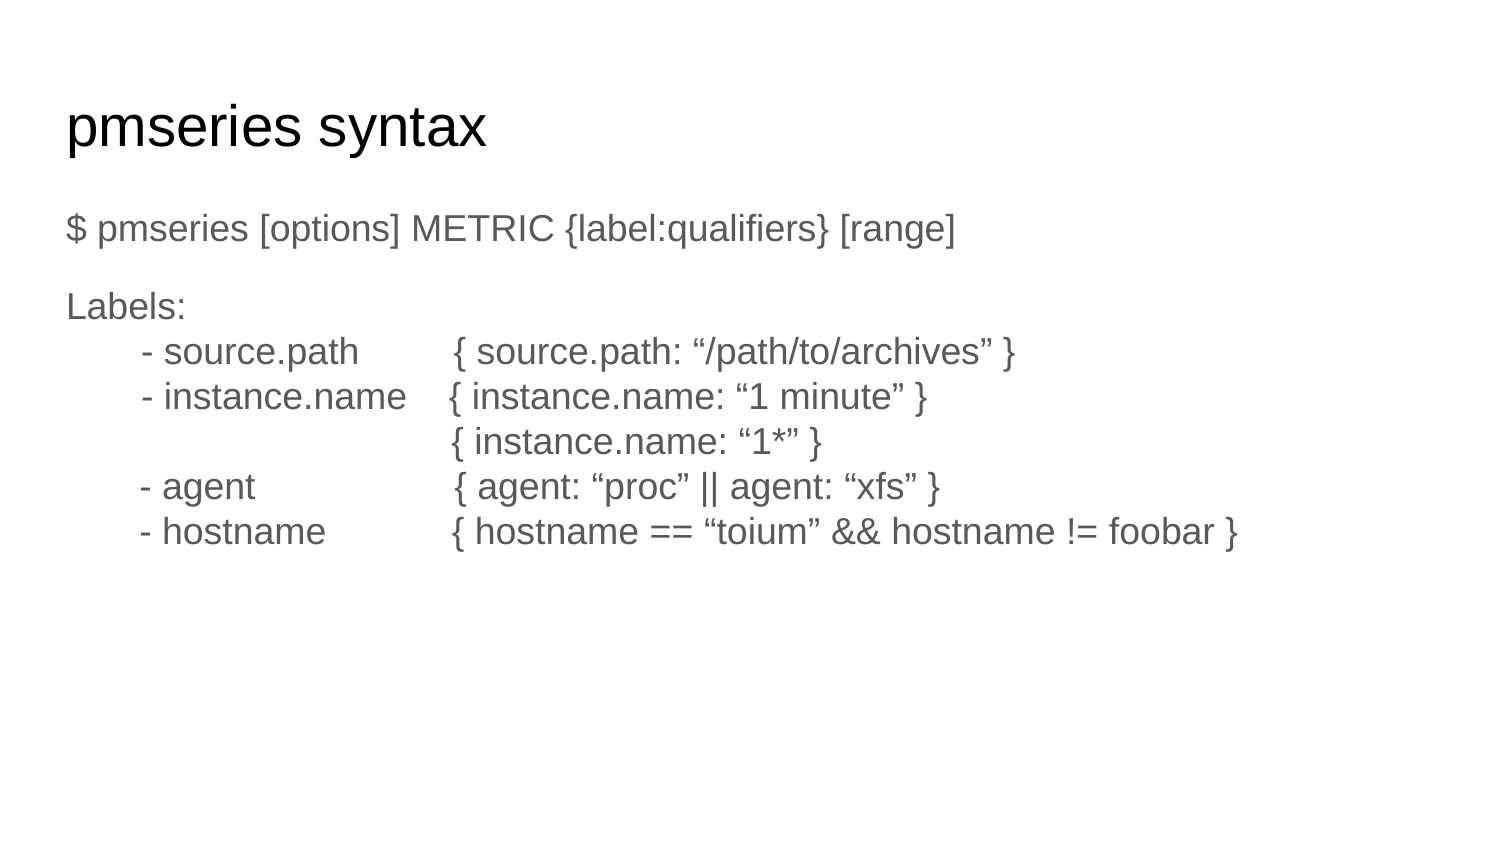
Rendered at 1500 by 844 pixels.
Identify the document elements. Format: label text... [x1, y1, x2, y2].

list $ pmseries [options] METRIC {label:qualifiers} [range] Labels: - source.path { source.path: “/path/to/archives” } - instance.name { instance.name: “1 minute” } { instance.name: “1*” } - agent { agent: “proc” || agent: “xfs” } - hostname { hostname == “toium” && hostname != foobar } [51, 189, 1449, 750]
title pmseries syntax [51, 72, 1449, 167]
